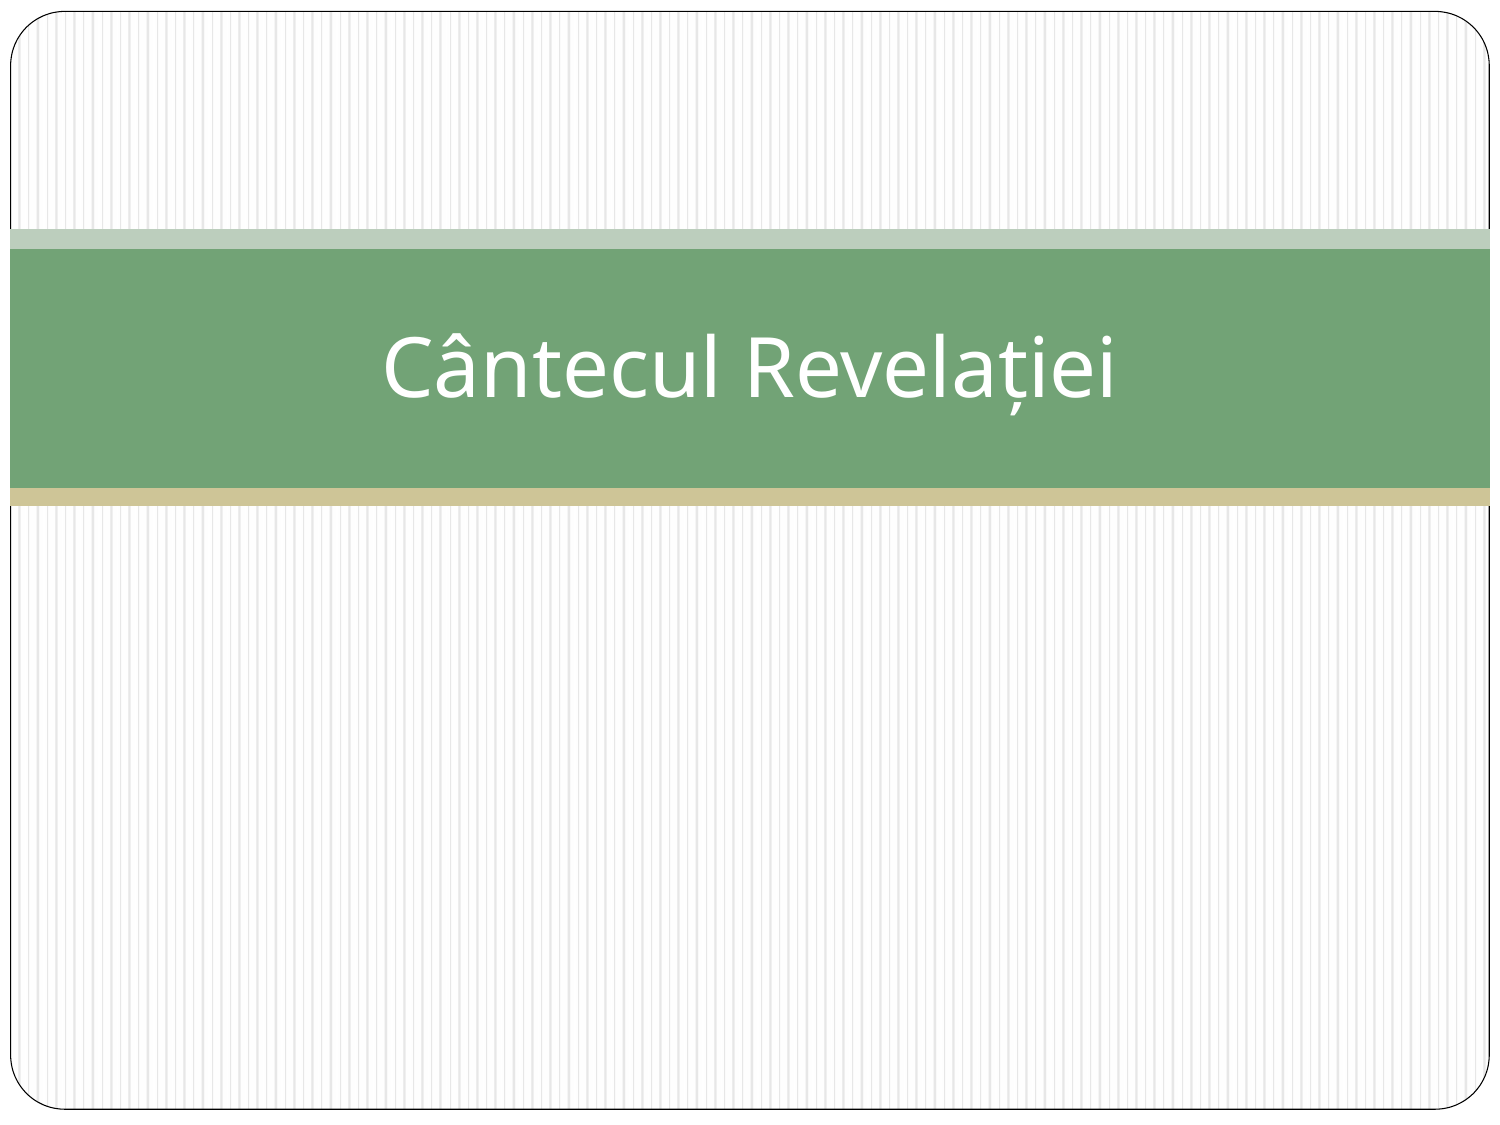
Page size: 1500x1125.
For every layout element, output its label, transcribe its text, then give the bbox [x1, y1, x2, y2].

title Cântecul Revelației [75, 247, 1426, 489]
